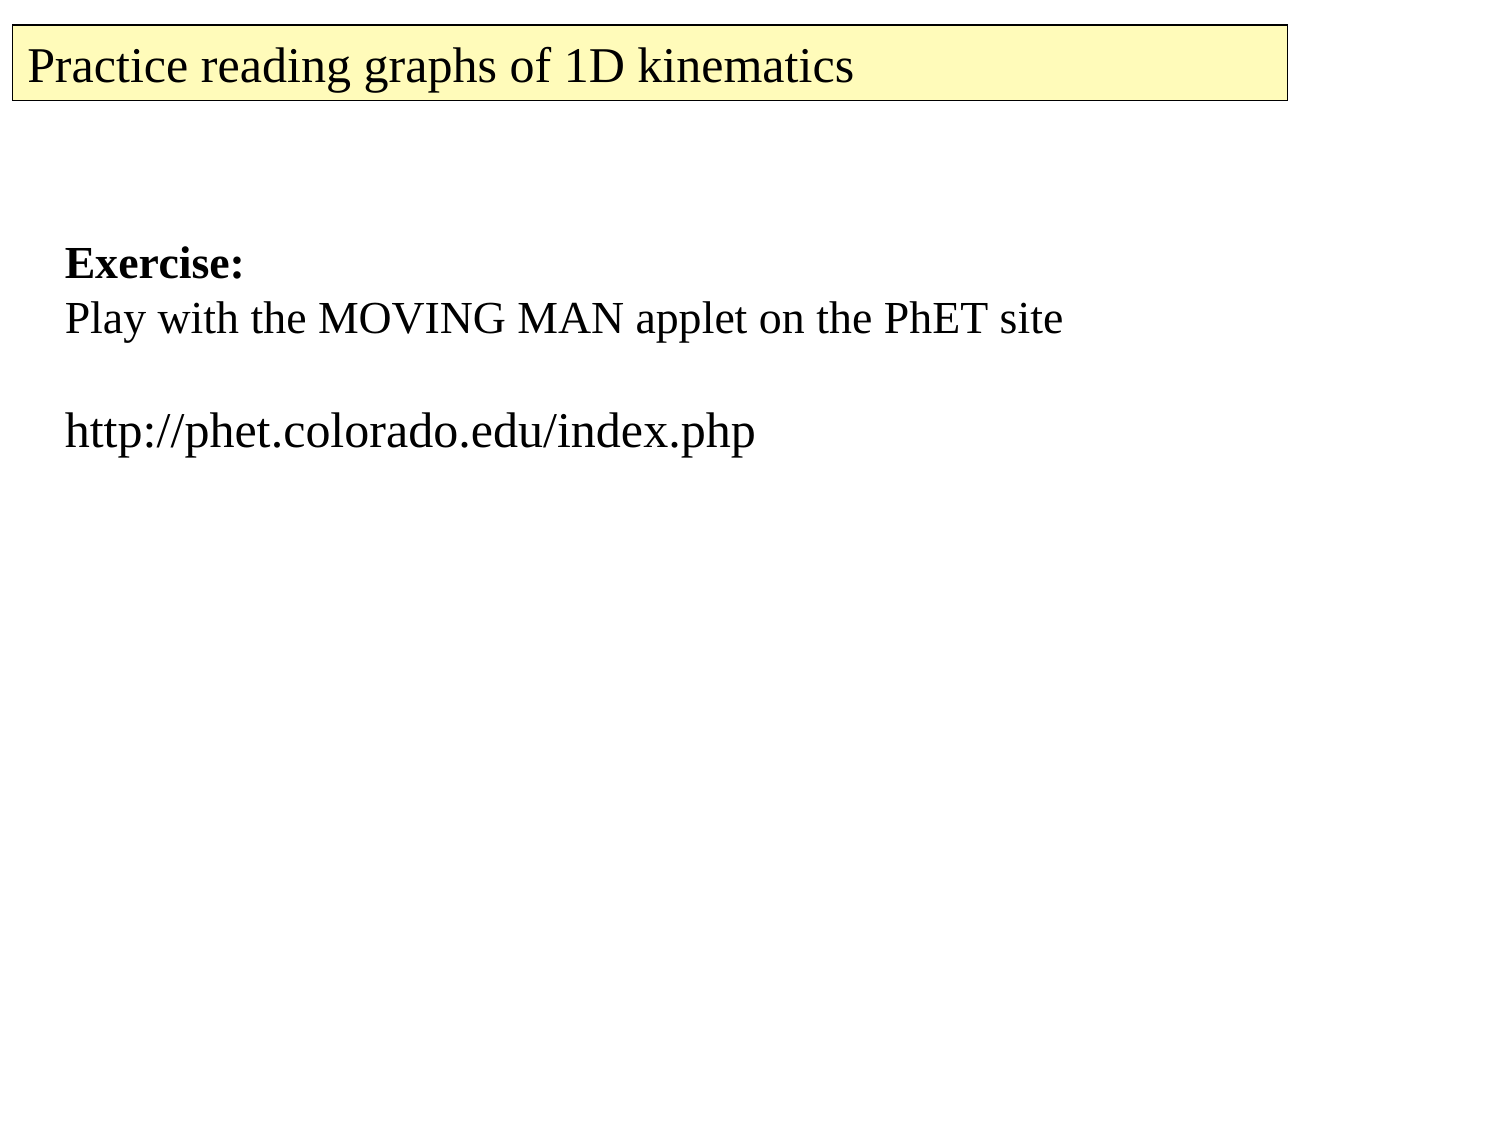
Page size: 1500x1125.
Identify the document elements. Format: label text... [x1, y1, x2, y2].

text_box Practice reading graphs of 1D kinematics [12, 24, 1288, 101]
text_box Exercise: Play with the MOVING MAN applet on the PhET site http://phet.colorado.edu/index.php [50, 224, 1375, 466]
